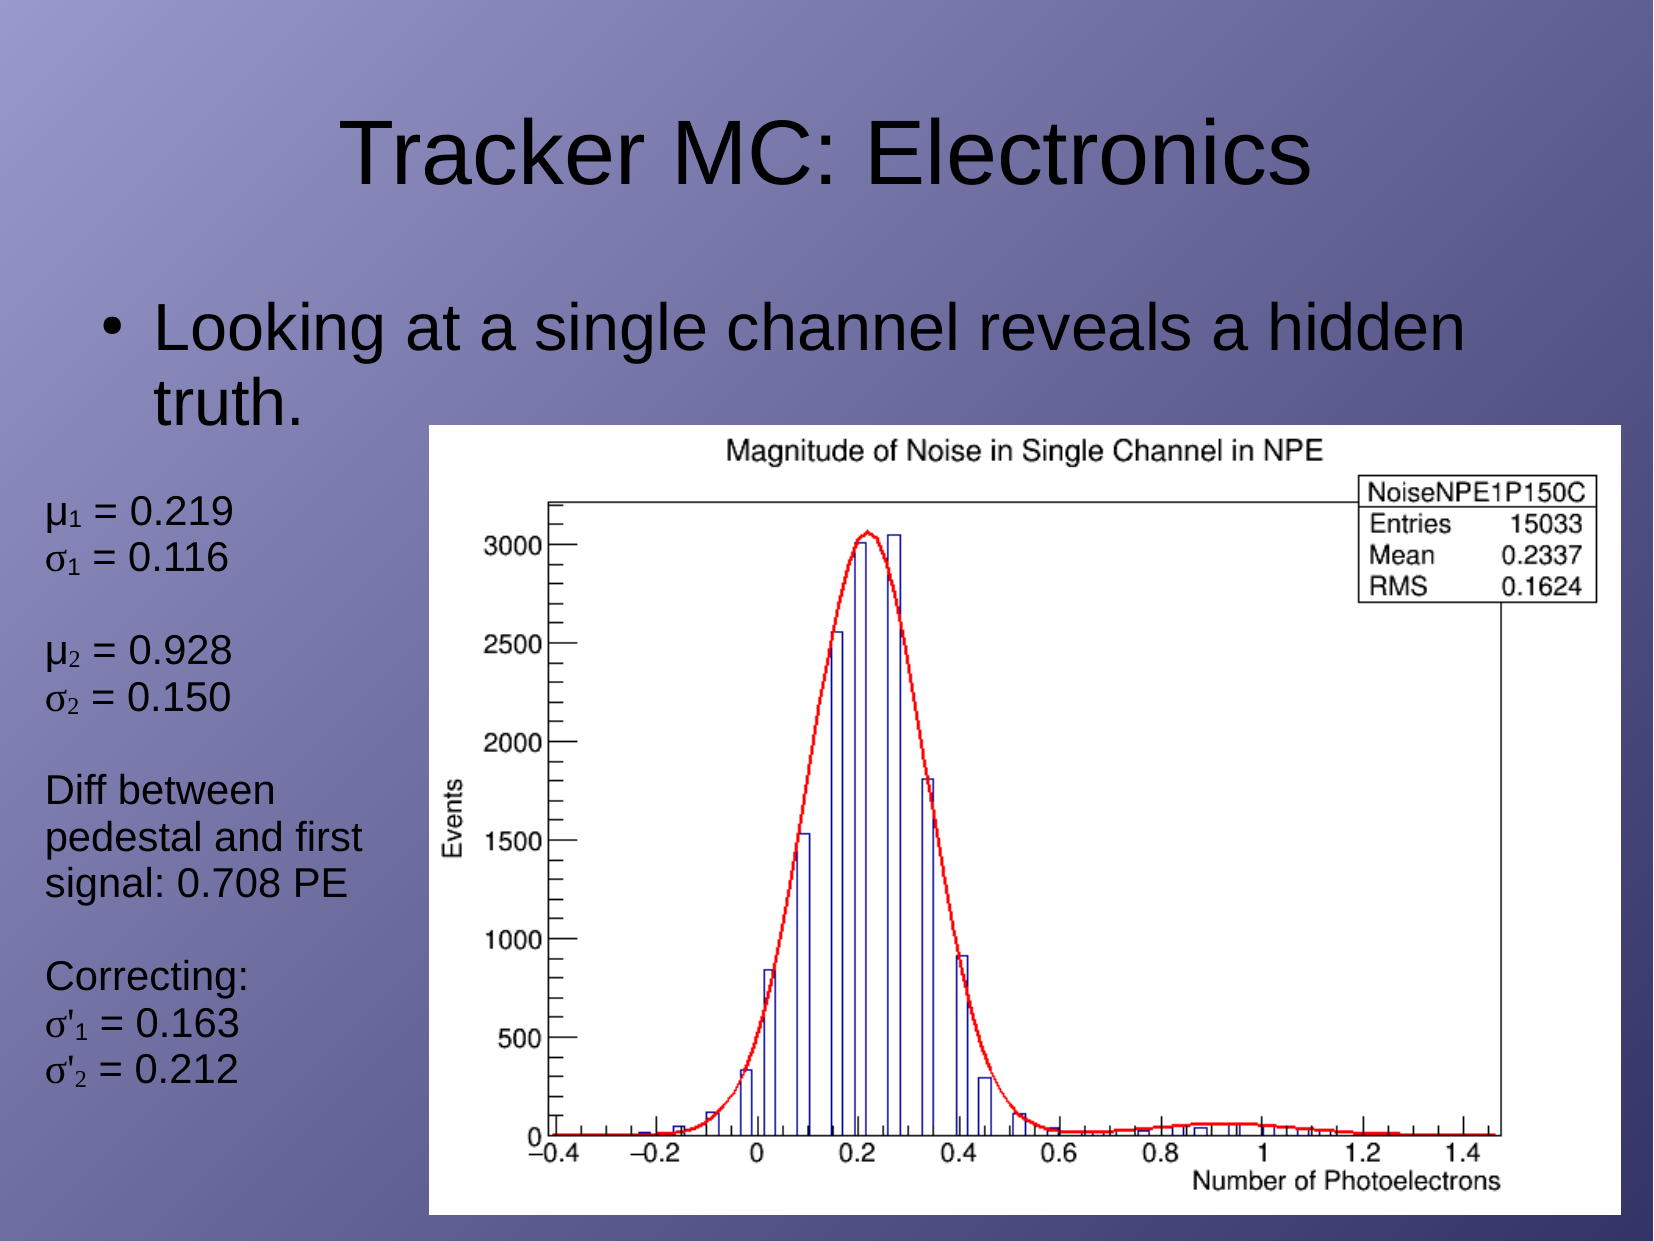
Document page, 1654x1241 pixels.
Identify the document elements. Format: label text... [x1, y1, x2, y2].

title Tracker MC: Electronics [82, 49, 1571, 257]
text_box μ1 = 0.219 σ1 = 0.116 μ2 = 0.928 σ2 = 0.150 Diff between pedestal and first signal: 0.708 PE Correcting: σ'1 = 0.163 σ'2 = 0.212 [30, 480, 430, 1183]
picture [429, 425, 1621, 1216]
list Looking at a single channel reveals a hidden truth. [82, 290, 1571, 480]
